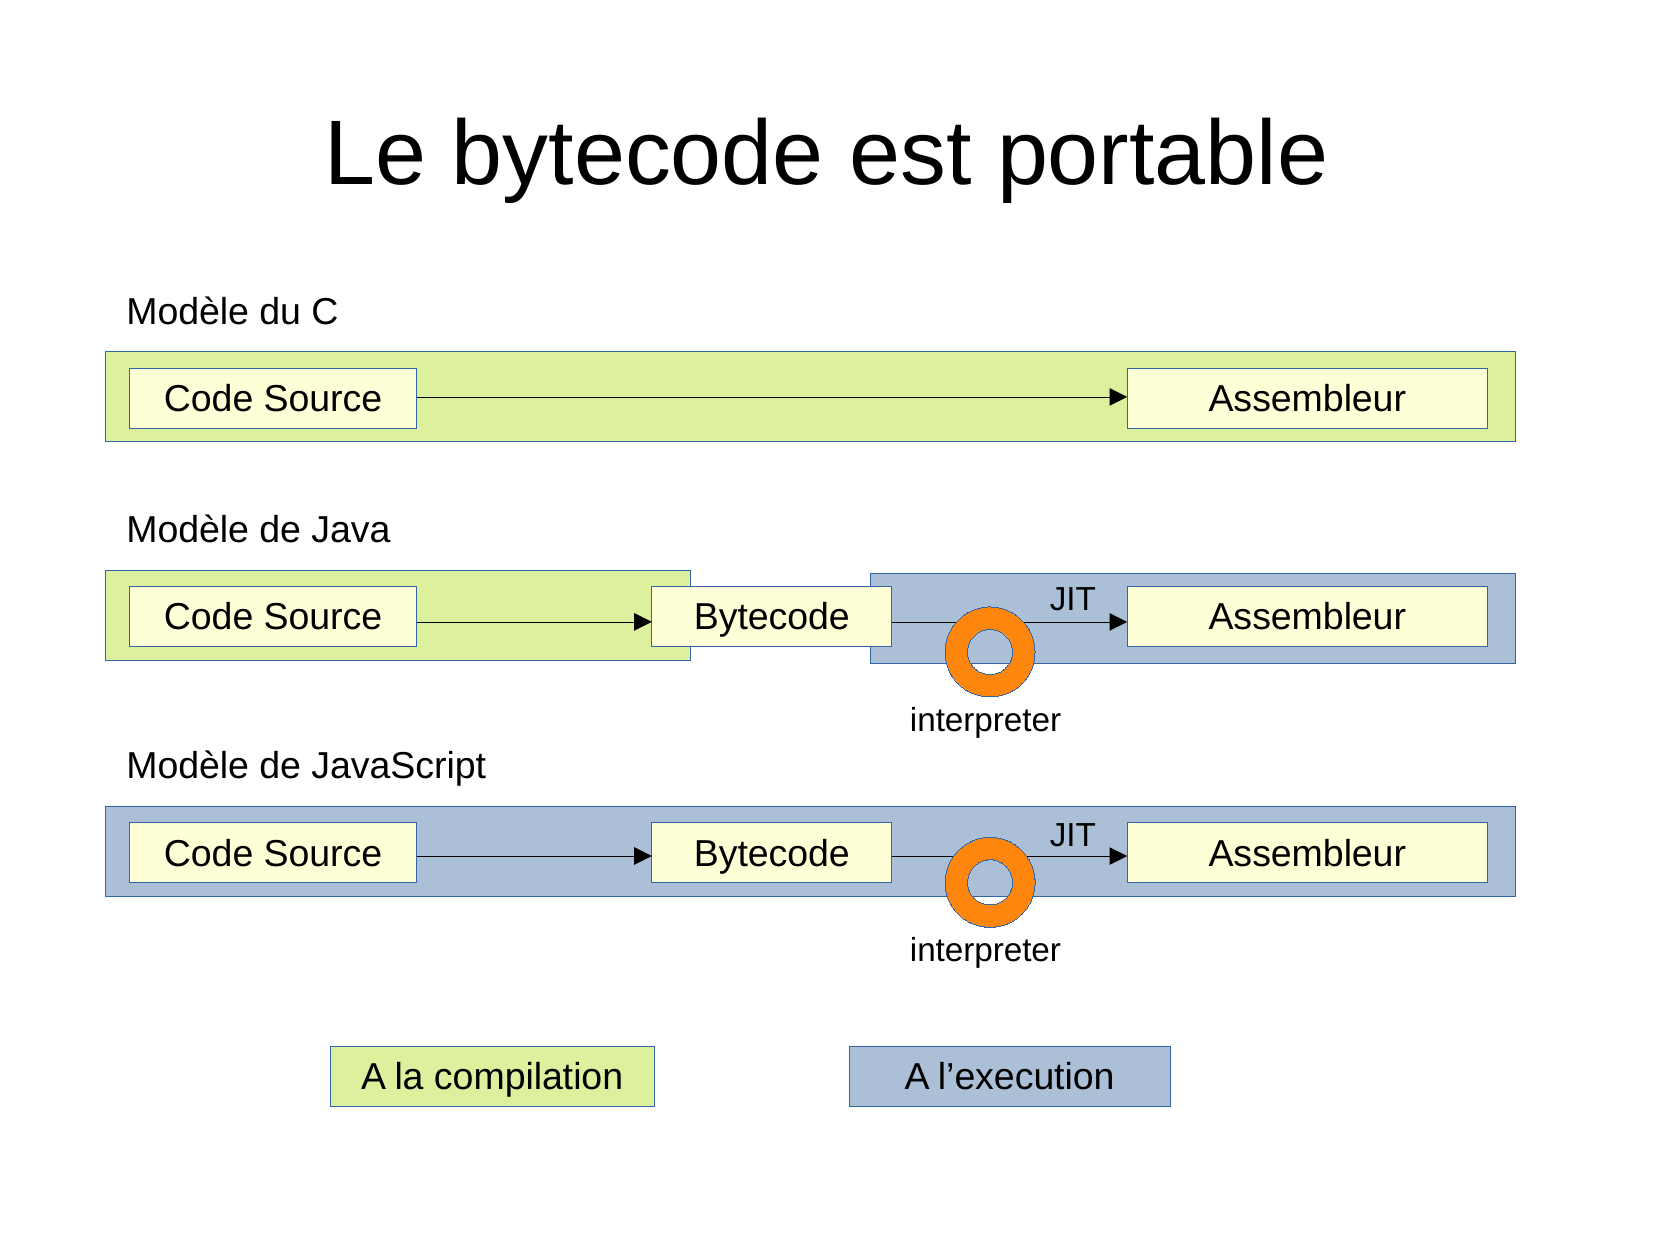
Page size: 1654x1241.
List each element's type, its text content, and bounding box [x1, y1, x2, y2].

text_box Modèle de JavaScript [111, 737, 502, 795]
text_box [105, 570, 691, 661]
text_box [870, 573, 1516, 694]
text_box Assembleur [1127, 368, 1488, 429]
text_box Assembleur [1127, 822, 1488, 883]
text_box [105, 351, 1516, 442]
text_box interpreter [895, 694, 1077, 747]
text_box A la compilation [330, 1046, 655, 1107]
text_box A l’execution [849, 1046, 1171, 1107]
text_box Bytecode [651, 586, 892, 647]
text_box interpreter [895, 924, 1077, 977]
text_box Modèle de Java [111, 501, 407, 559]
text_box JIT [1035, 809, 1111, 862]
text_box Modèle du C [111, 282, 354, 340]
text_box Bytecode [651, 822, 892, 883]
text_box Code Source [129, 586, 417, 647]
text_box Code Source [129, 822, 417, 883]
text_box [105, 806, 1516, 924]
text_box Code Source [129, 368, 417, 429]
title Le bytecode est portable [82, 49, 1571, 257]
text_box Assembleur [1127, 586, 1488, 647]
text_box JIT [1035, 573, 1111, 626]
